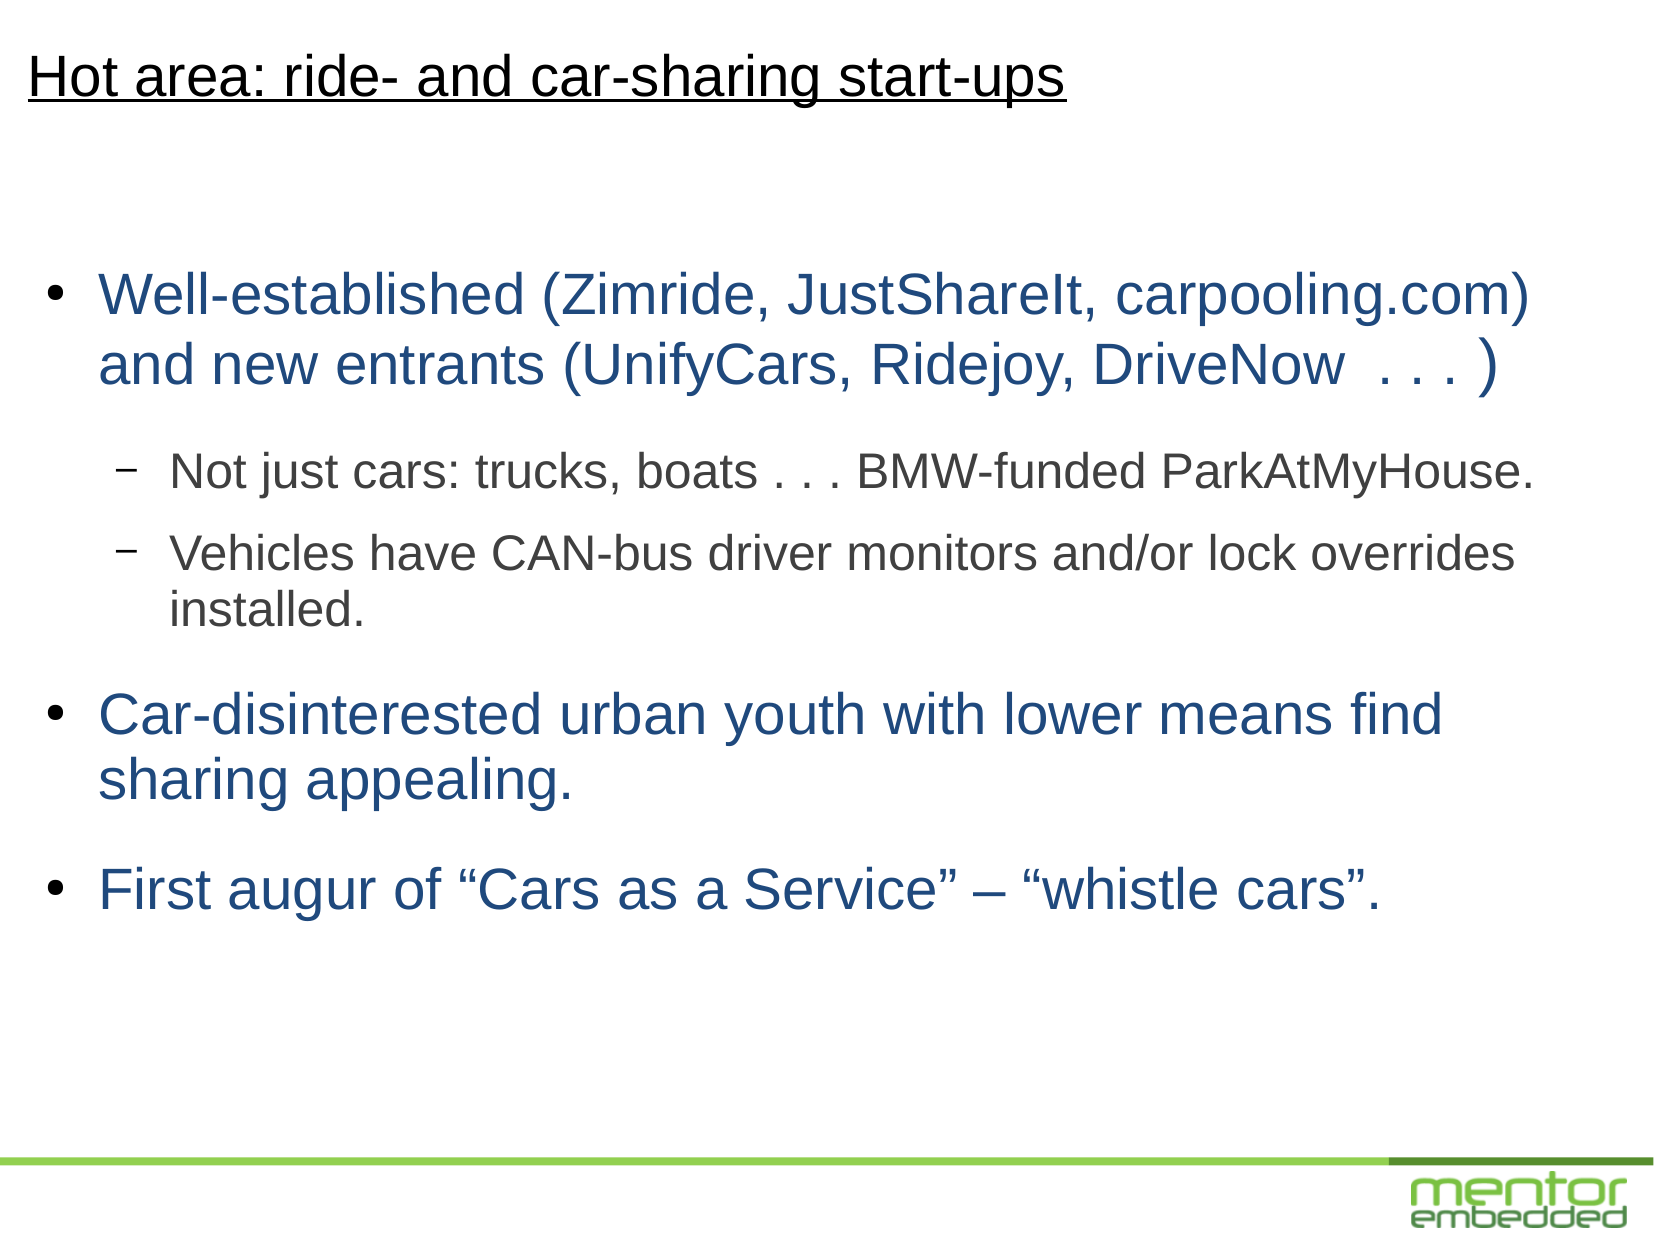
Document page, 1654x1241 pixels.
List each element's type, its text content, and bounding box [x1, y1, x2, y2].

picture [1411, 1171, 1627, 1228]
title Hot area: ride- and car-sharing start-ups [27, 13, 1640, 138]
list Well-established (Zimride, JustShareIt, carpooling.com) and new entrants (UnifyCars, Ridejoy, DriveNow . . . ) Not just cars: trucks, boats . . . BMW-funded ParkAtMyHouse. Vehicles have CAN-bus driver monitors and/or lock overrides installed. Car-disinterested urban youth with lower means find sharing appealing. First augur of “Cars as a Service” – “whistle cars”. [27, 151, 1638, 1075]
